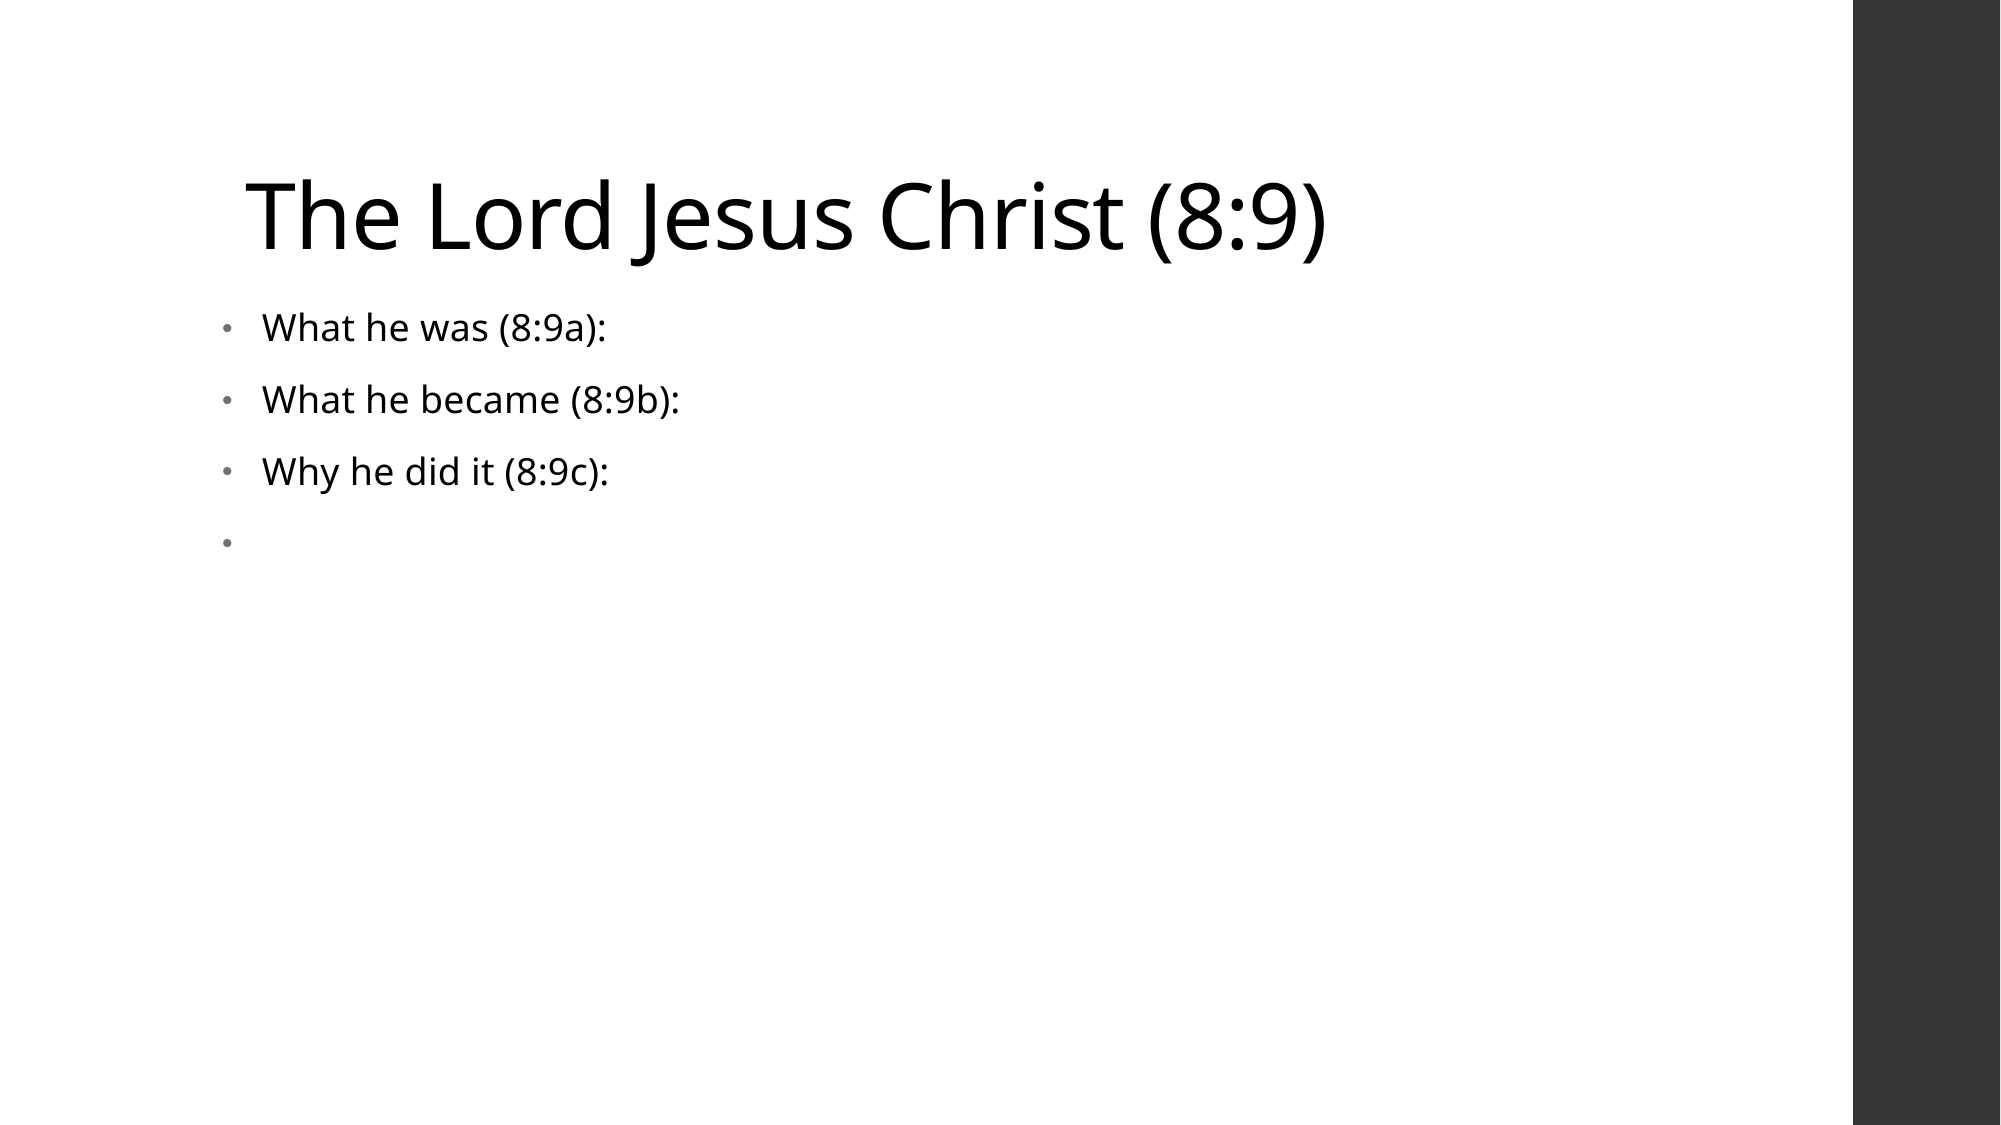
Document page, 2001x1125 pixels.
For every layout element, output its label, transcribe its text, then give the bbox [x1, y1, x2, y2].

list What he was (8:9a): What he became (8:9b): Why he did it (8:9c): [206, 299, 1617, 1014]
title The Lord Jesus Christ (8:9) [206, 60, 1797, 278]
